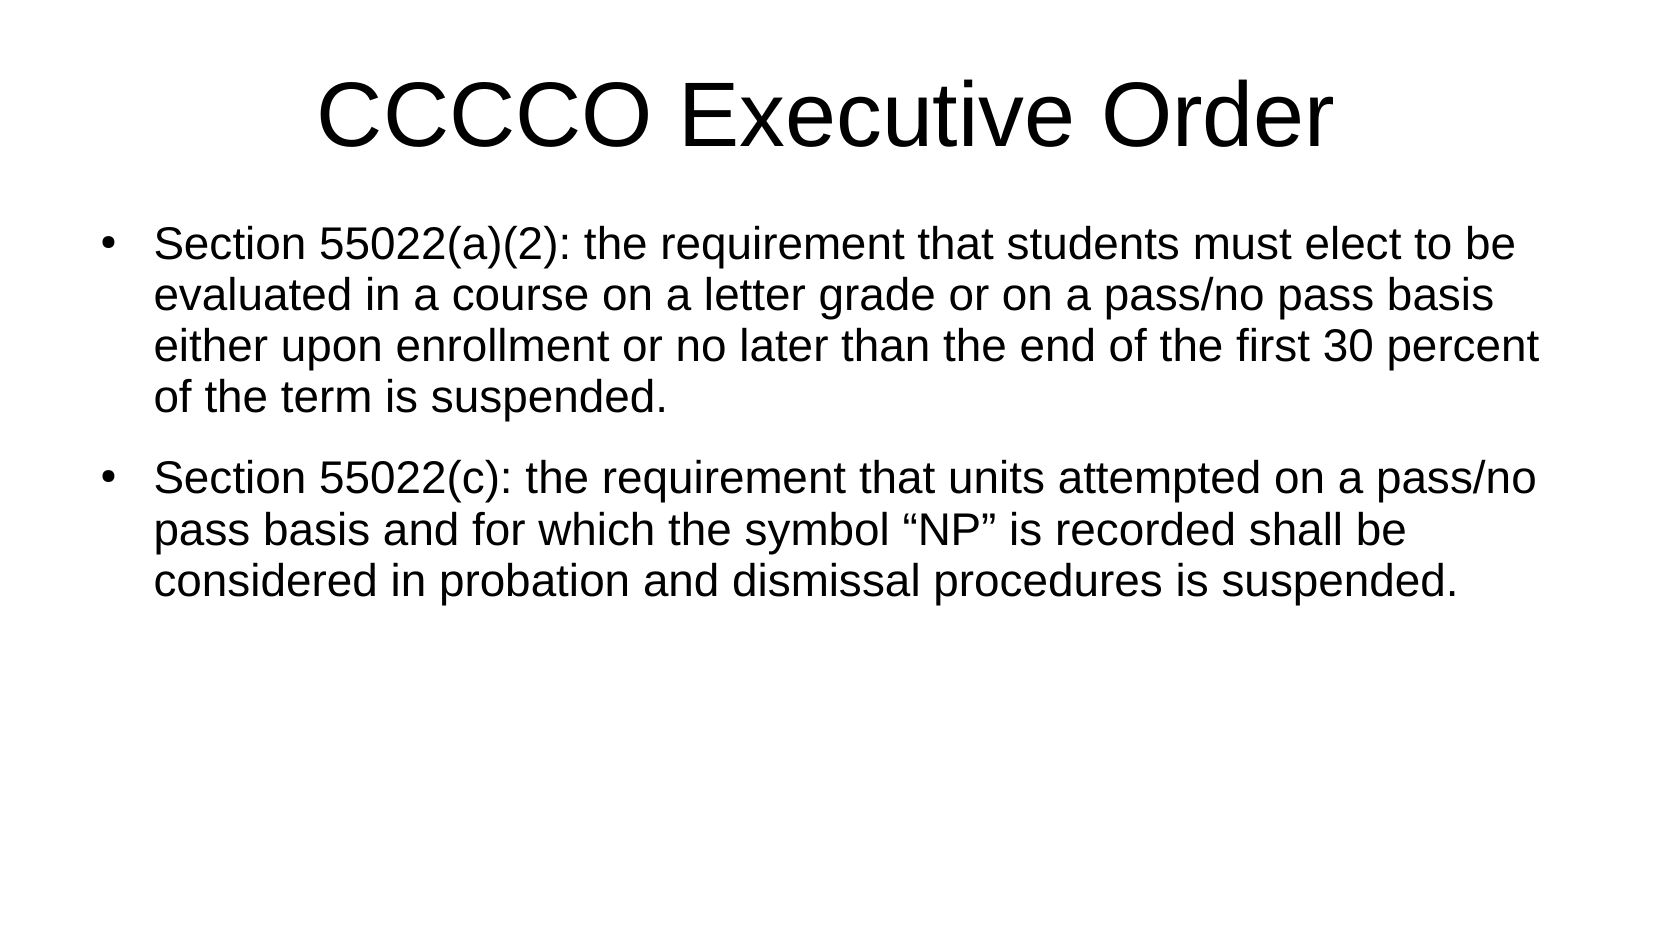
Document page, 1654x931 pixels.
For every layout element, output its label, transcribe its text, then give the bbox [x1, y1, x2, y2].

title CCCCO Executive Order [82, 37, 1571, 193]
list Section 55022(a)(2): the requirement that students must elect to be evaluated in a course on a letter grade or on a pass/no pass basis either upon enrollment or no later than the end of the first 30 percent of the term is suspended. Section 55022(c): the requirement that units attempted on a pass/no pass basis and for which the symbol “NP” is recorded shall be considered in probation and dismissal procedures is suspended. [82, 217, 1571, 758]
